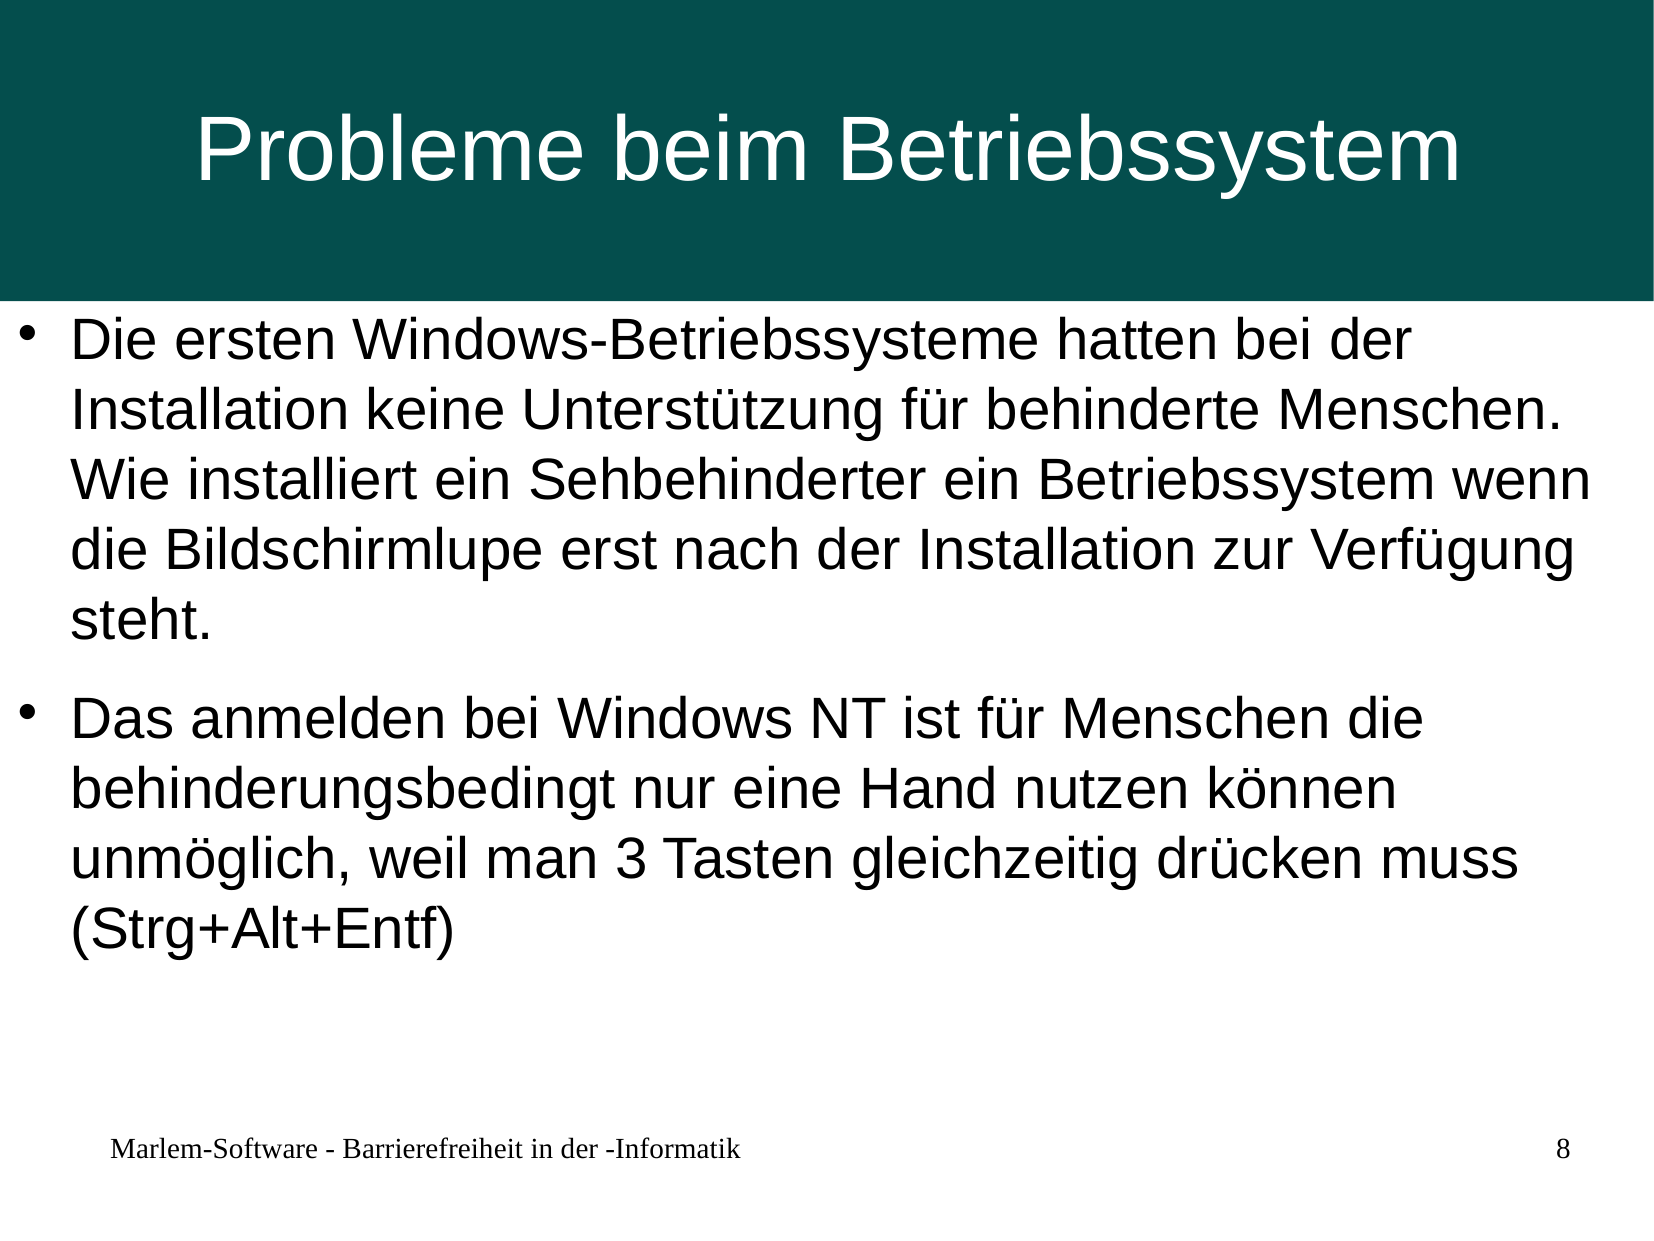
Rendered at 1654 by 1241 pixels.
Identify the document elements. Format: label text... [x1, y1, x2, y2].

title Probleme beim Betriebssystem [0, 0, 1654, 301]
list Die ersten Windows-Betriebssysteme hatten bei der Installation keine Unterstützung für behinderte Menschen. Wie installiert ein Sehbehinderter ein Betriebssystem wenn die Bildschirmlupe erst nach der Installation zur Verfügung steht. Das anmelden bei Windows NT ist für Menschen die behinderungsbedingt nur eine Hand nutzen können unmöglich, weil man 3 Tasten gleichzeitig drücken muss (Strg+Alt+Entf) [0, 301, 1654, 1069]
